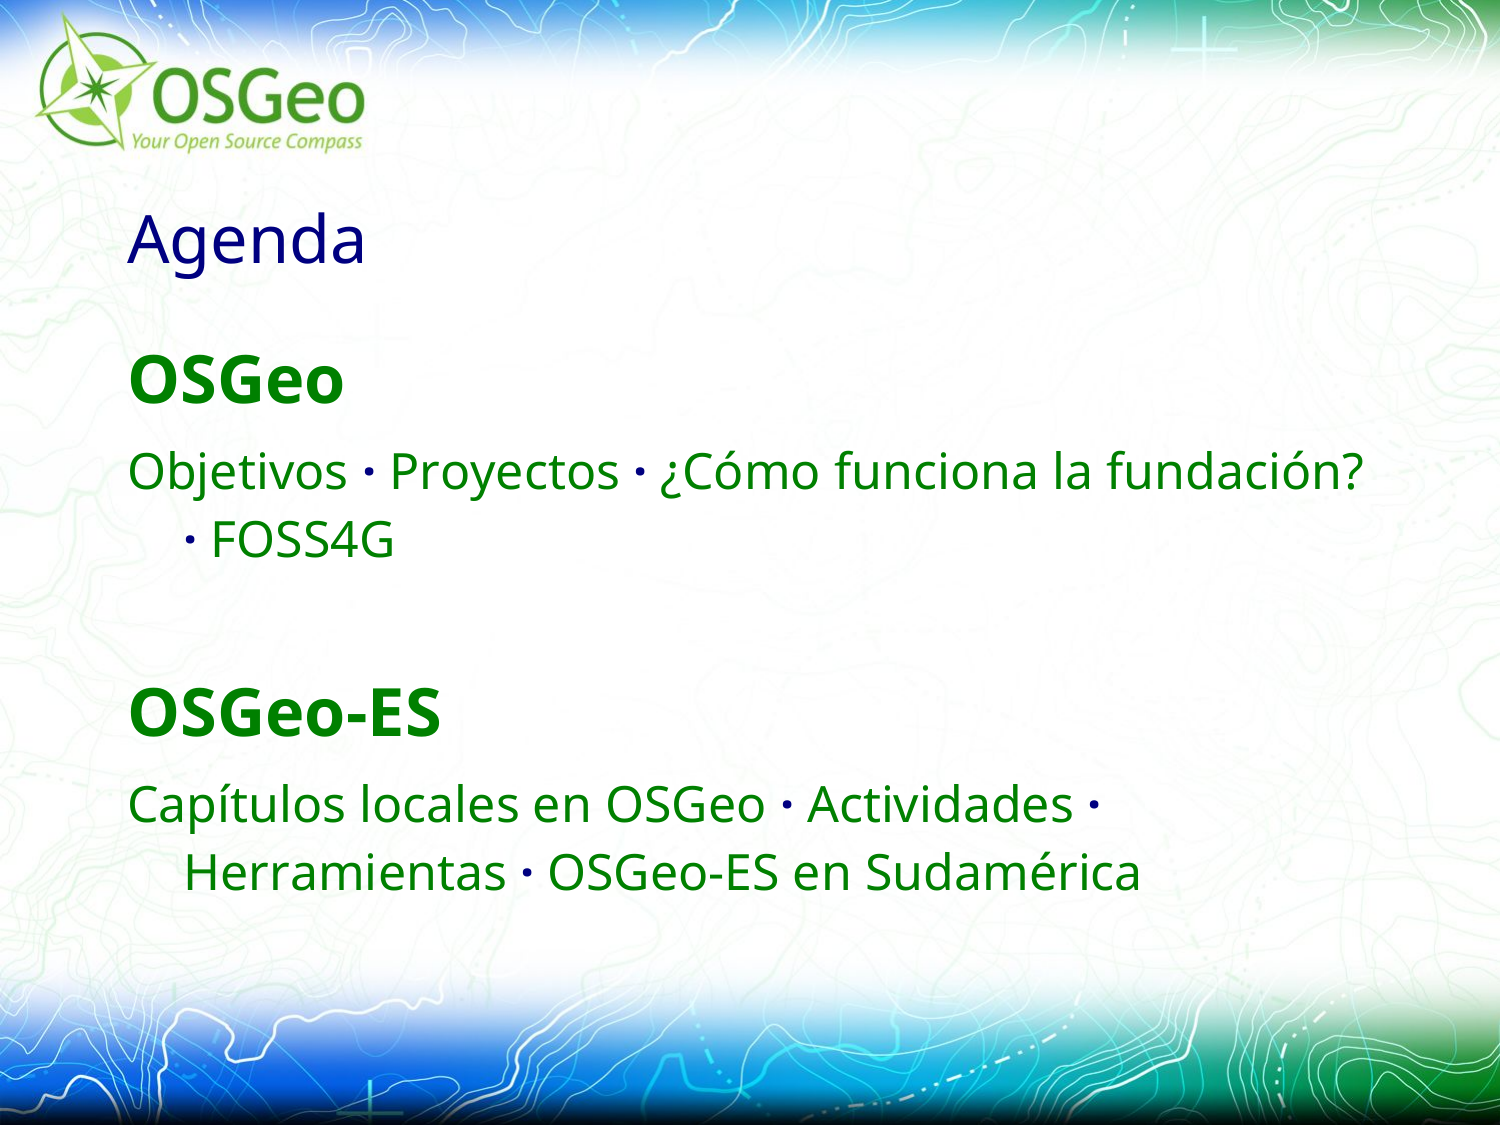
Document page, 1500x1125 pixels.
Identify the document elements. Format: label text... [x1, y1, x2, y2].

title Agenda [112, 179, 1388, 296]
picture [0, 0, 1500, 1125]
list OSGeo Objetivos · Proyectos · ¿Cómo funciona la fundación? · FOSS4G OSGeo-ES Capítulos locales en OSGeo · Actividades · Herramientas · OSGeo-ES en Sudamérica [112, 324, 1388, 1004]
